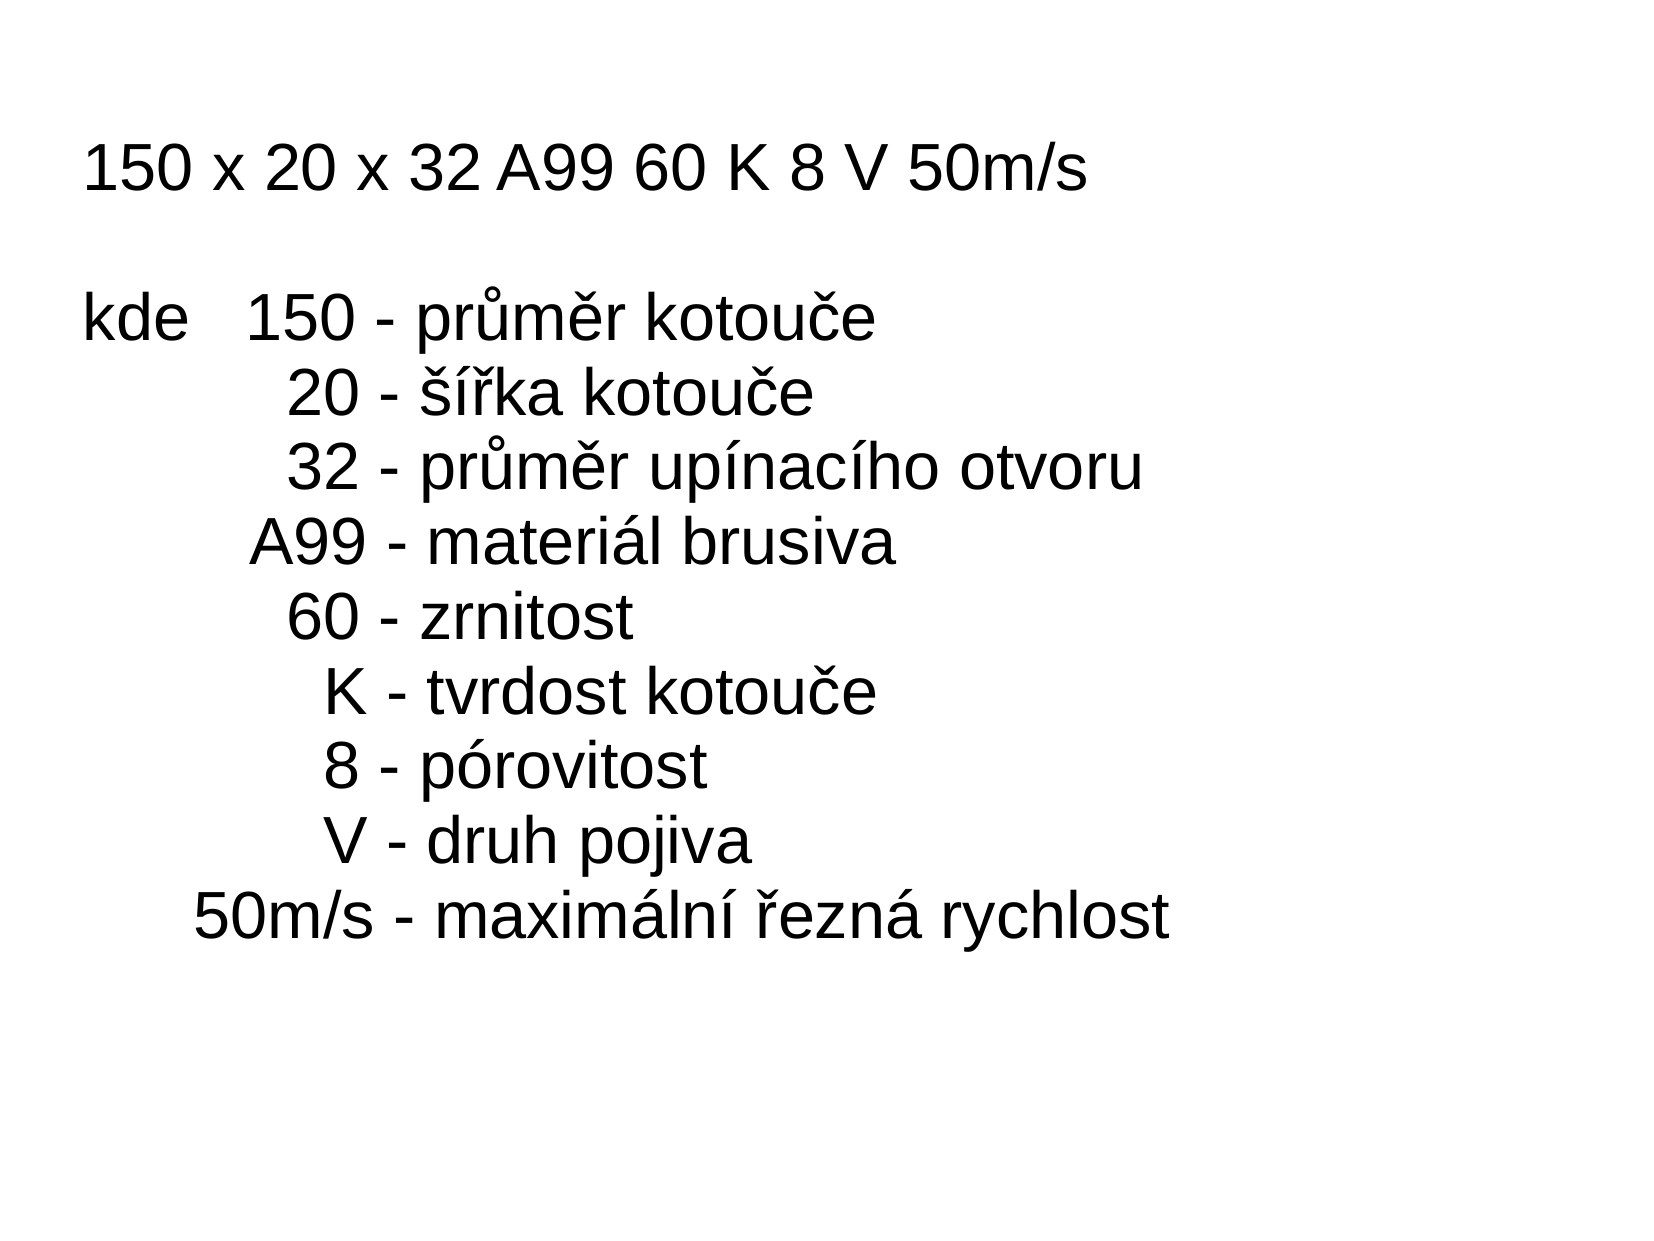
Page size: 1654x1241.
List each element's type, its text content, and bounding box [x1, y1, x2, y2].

subtitle 150 x 20 x 32 A99 60 K 8 V 50m/s kde 150 - průměr kotouče 20 - šířka kotouče 32 - průměr upínacího otvoru A99 - materiál brusiva 60 - zrnitost K - tvrdost kotouče 8 - pórovitost V - druh pojiva 50m/s - maximální řezná rychlost [82, 56, 1571, 1102]
